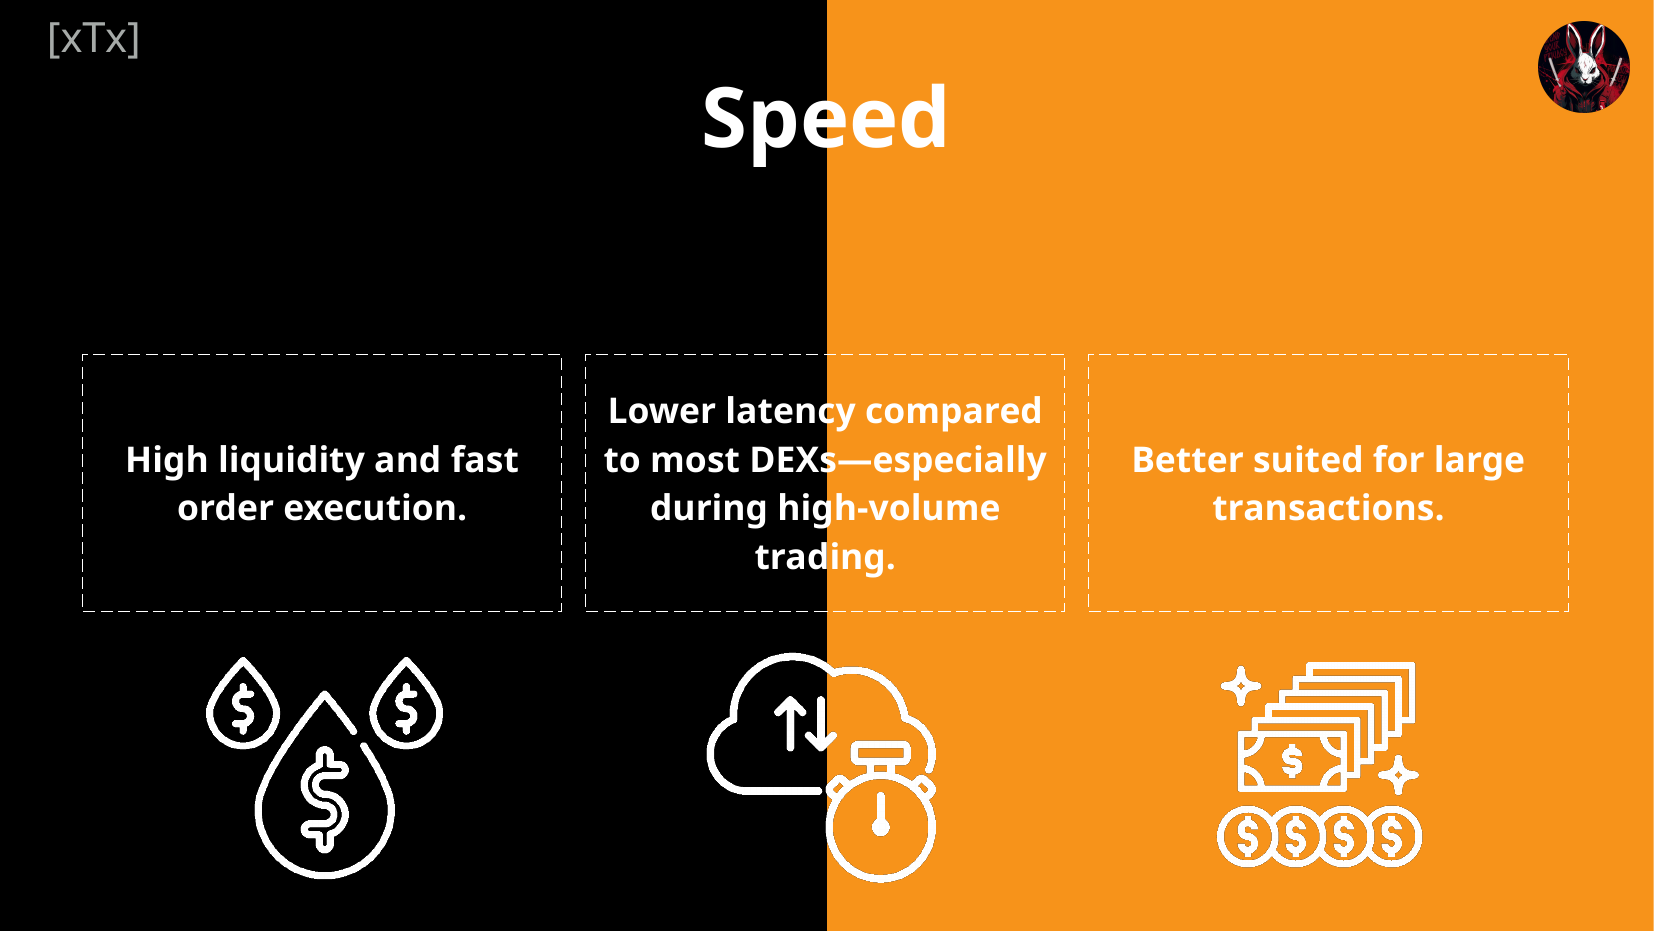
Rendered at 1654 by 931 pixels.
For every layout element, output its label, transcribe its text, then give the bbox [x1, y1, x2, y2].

list High liquidity and fast order execution. [82, 354, 562, 612]
picture [0, 0, 1654, 931]
list Better suited for large transactions. [1088, 354, 1569, 612]
list Lower latency compared to most DEXs—especially during high-volume trading. [585, 354, 1065, 612]
title Speed [82, 37, 1571, 193]
text_box [xTx] [0, 0, 188, 76]
